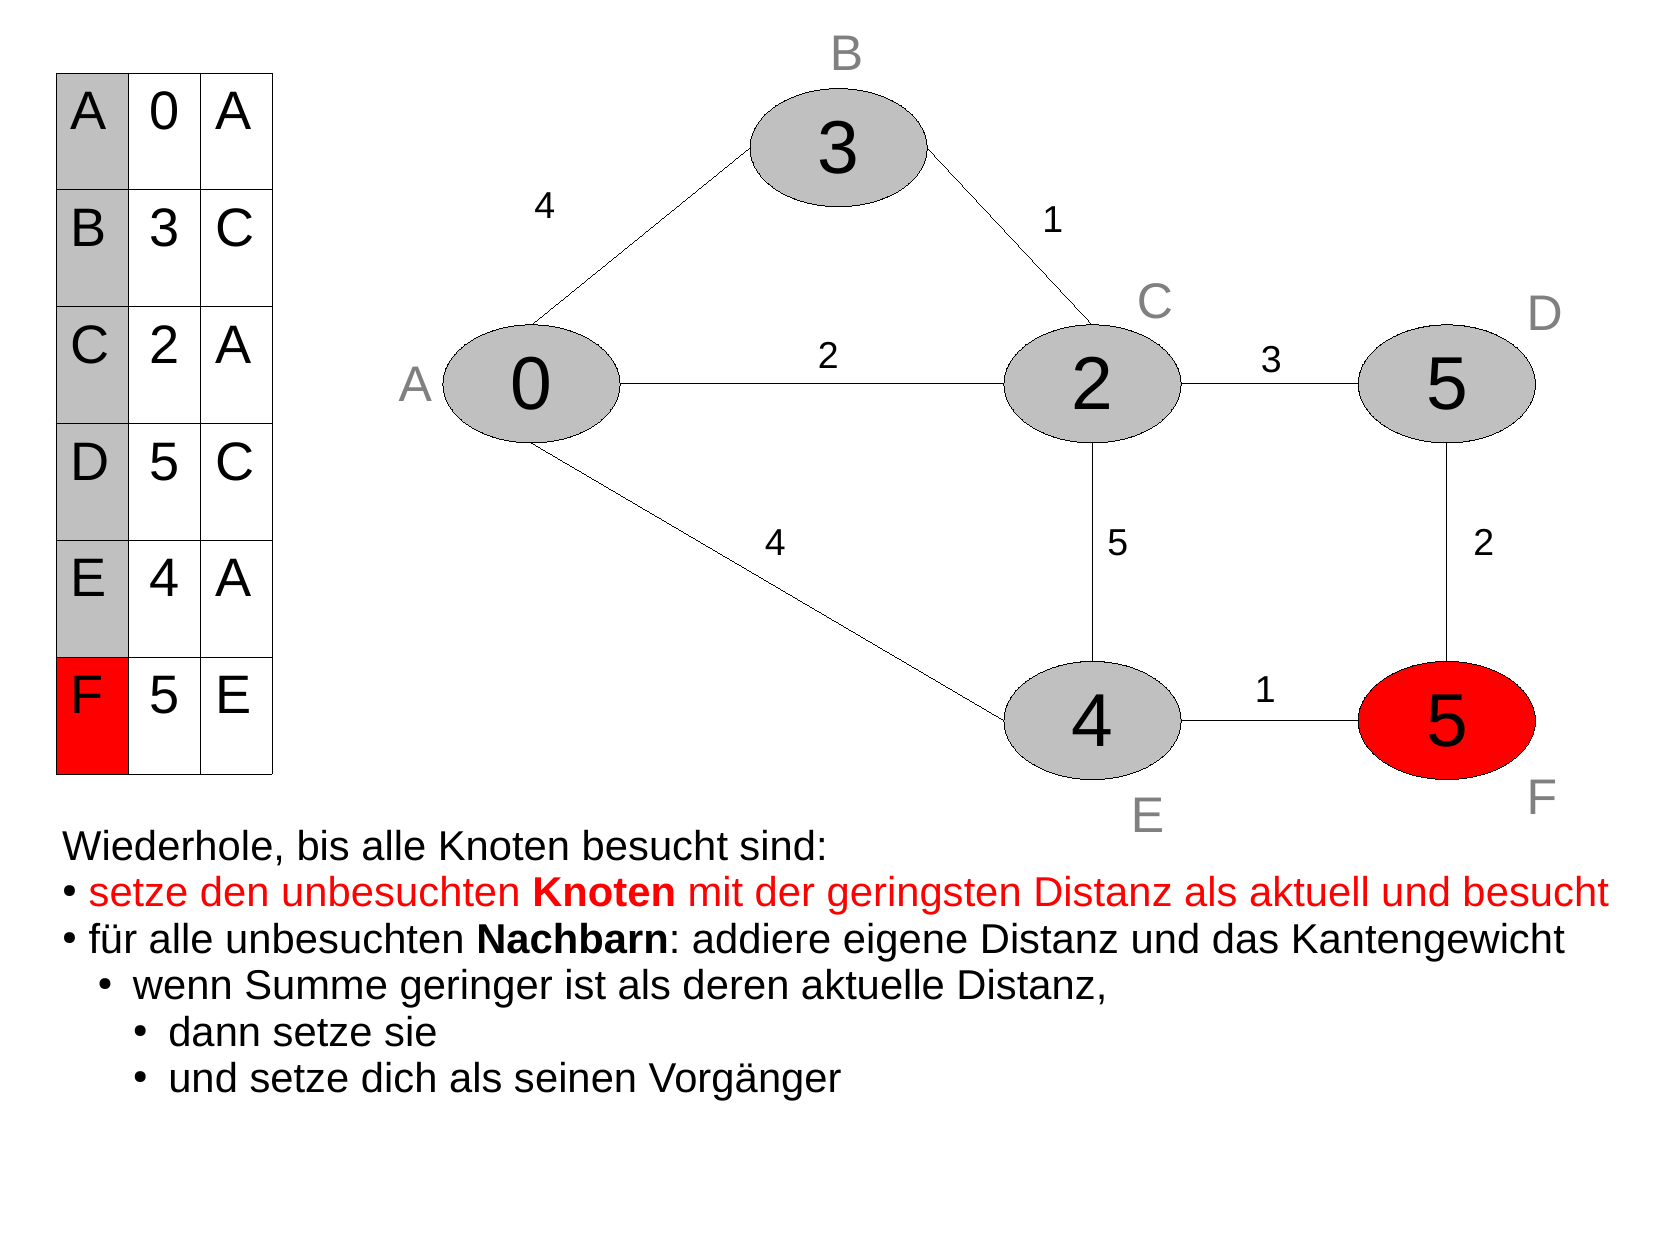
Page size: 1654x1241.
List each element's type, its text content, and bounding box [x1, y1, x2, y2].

table_cell C [57, 307, 128, 423]
table_header A [57, 74, 128, 189]
text_box 4 [1003, 661, 1182, 780]
table_header A [201, 74, 272, 189]
text_box D [1511, 277, 1601, 367]
table_cell 2 [129, 307, 200, 423]
text_box C [1122, 265, 1211, 361]
text_box 0 [461, 324, 621, 443]
table_cell C [201, 424, 272, 540]
text_box 5 [1358, 324, 1536, 443]
table_cell 5 [129, 658, 200, 774]
table_cell B [57, 190, 128, 306]
text_box F [1511, 761, 1601, 815]
table_cell 3 [129, 190, 200, 306]
text_box 1 [1027, 191, 1087, 249]
text_box 3 [1246, 330, 1306, 390]
text_box E [1116, 779, 1176, 815]
text_box 4 [750, 513, 810, 571]
text_box 2 [1003, 324, 1182, 443]
table_cell A [201, 541, 272, 657]
table_cell E [57, 541, 128, 657]
text_box 1 [1240, 661, 1300, 725]
table_cell C [201, 190, 272, 306]
text_box 3 [750, 89, 928, 207]
table_header 0 [129, 74, 200, 189]
text_box 5 [1358, 661, 1536, 780]
table_cell 5 [129, 424, 200, 540]
text_box 4 [519, 177, 579, 235]
table_cell D [57, 424, 128, 540]
table_cell A [201, 307, 272, 423]
text_box 2 [803, 326, 863, 384]
table_cell 4 [129, 541, 200, 657]
table_cell F [57, 658, 128, 774]
text_box 2 [1458, 513, 1518, 585]
text_box B [814, 17, 904, 89]
text_box A [383, 348, 473, 426]
text_box Wiederhole, bis alle Knoten besucht sind: setze den unbesuchten Knoten mit der geringsten Distanz als aktuell und besucht für alle unbesuchten Nachbarn: addiere eigene Distanz und das Kantengewicht wenn Summe geringer ist als deren aktuelle Distanz, dann setze sie und setze dich als seinen Vorgänger [47, 815, 1654, 1113]
table_cell E [201, 658, 272, 774]
text_box 5 [1092, 513, 1152, 573]
